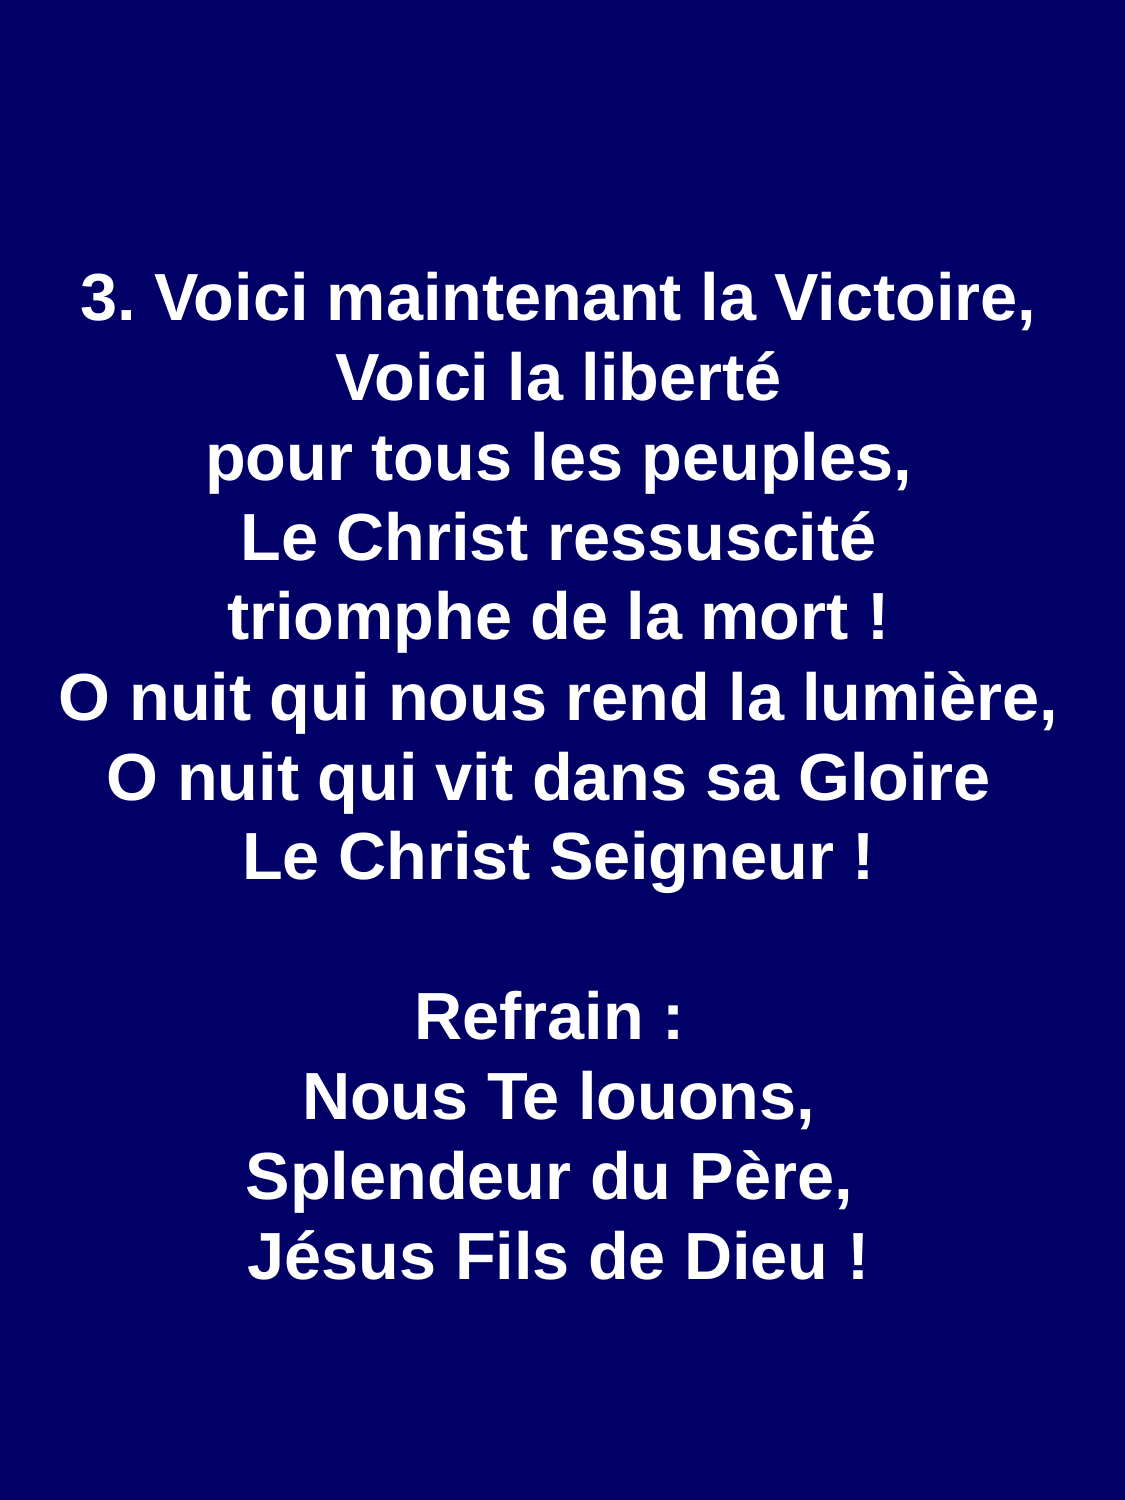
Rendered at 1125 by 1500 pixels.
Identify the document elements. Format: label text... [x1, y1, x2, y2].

text_box 3. Voici maintenant la Victoire, Voici la liberté pour tous les peuples, Le Christ ressuscité triomphe de la mort ! O nuit qui nous rend la lumière, O nuit qui vit dans sa Gloire Le Christ Seigneur ! Refrain : Nous Te louons, Splendeur du Père, Jésus Fils de Dieu ! [0, 245, 1125, 1300]
